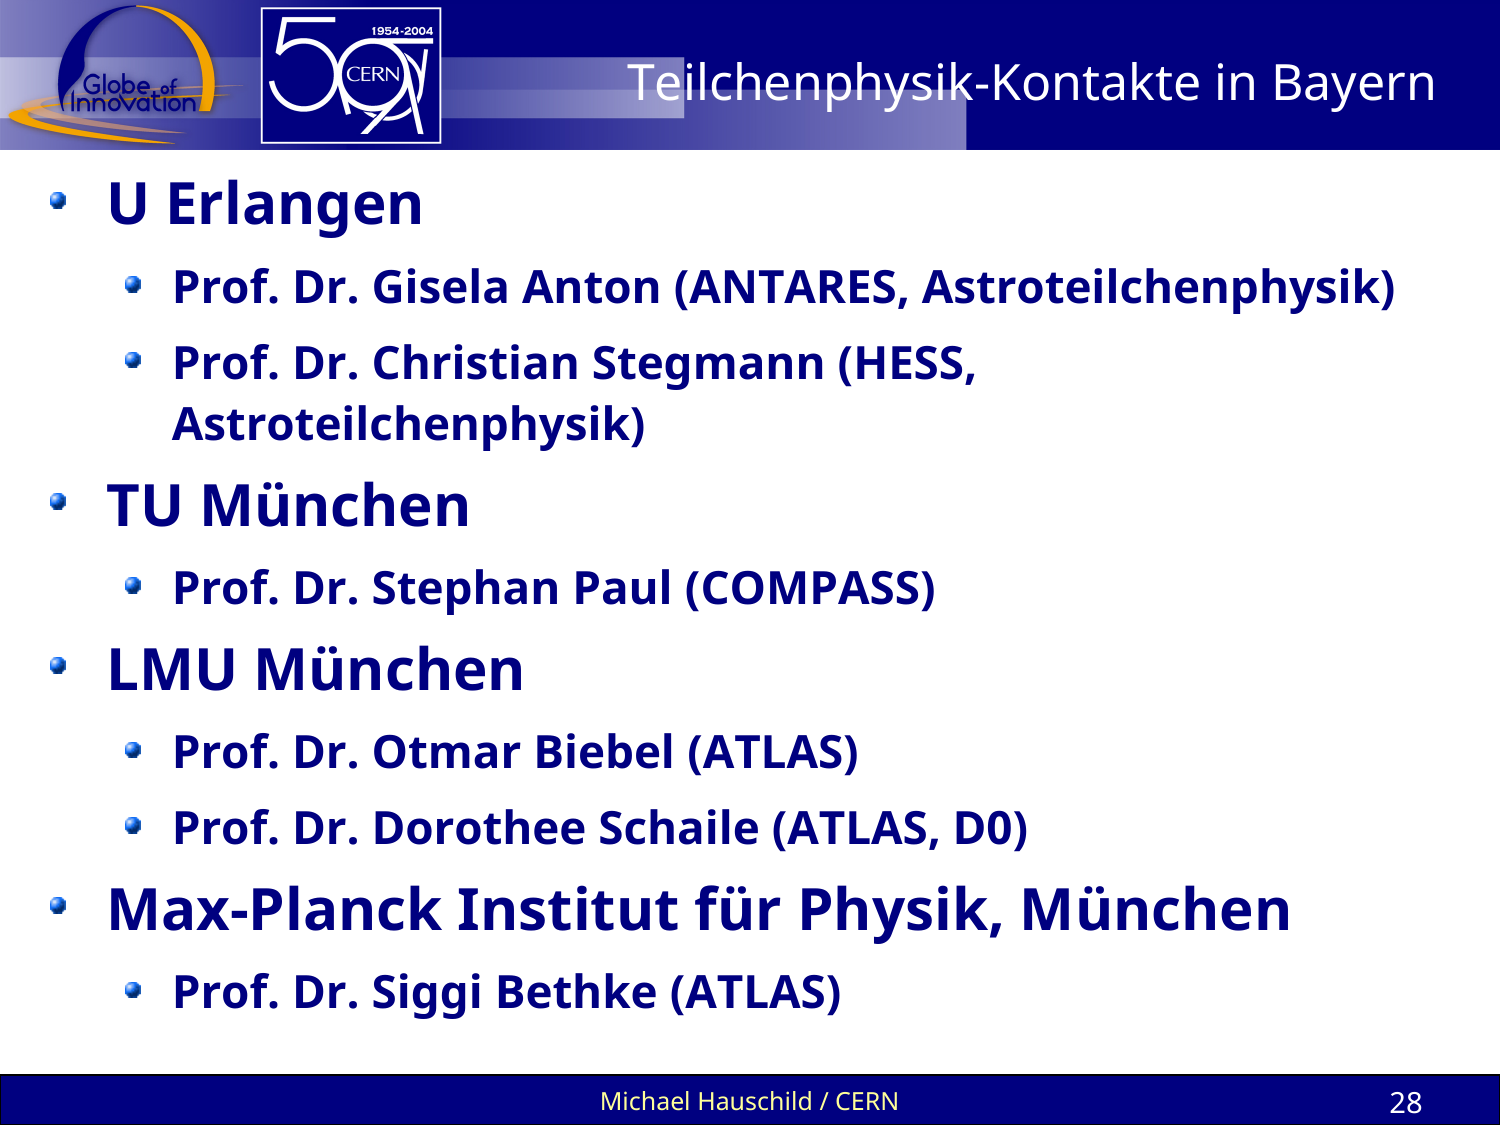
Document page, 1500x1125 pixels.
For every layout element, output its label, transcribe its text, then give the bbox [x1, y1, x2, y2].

picture [0, 0, 1500, 150]
title Teilchenphysik-Kontakte in Bayern [450, 37, 1438, 126]
list U Erlangen Prof. Dr. Gisela Anton (ANTARES, Astroteilchenphysik) Prof. Dr. Christian Stegmann (HESS, Astroteilchenphysik) TU München Prof. Dr. Stephan Paul (COMPASS) LMU München Prof. Dr. Otmar Biebel (ATLAS) Prof. Dr. Dorothee Schaile (ATLAS, D0) Max-Planck Institut für Physik, München Prof. Dr. Siggi Bethke (ATLAS) [50, 163, 1438, 1014]
